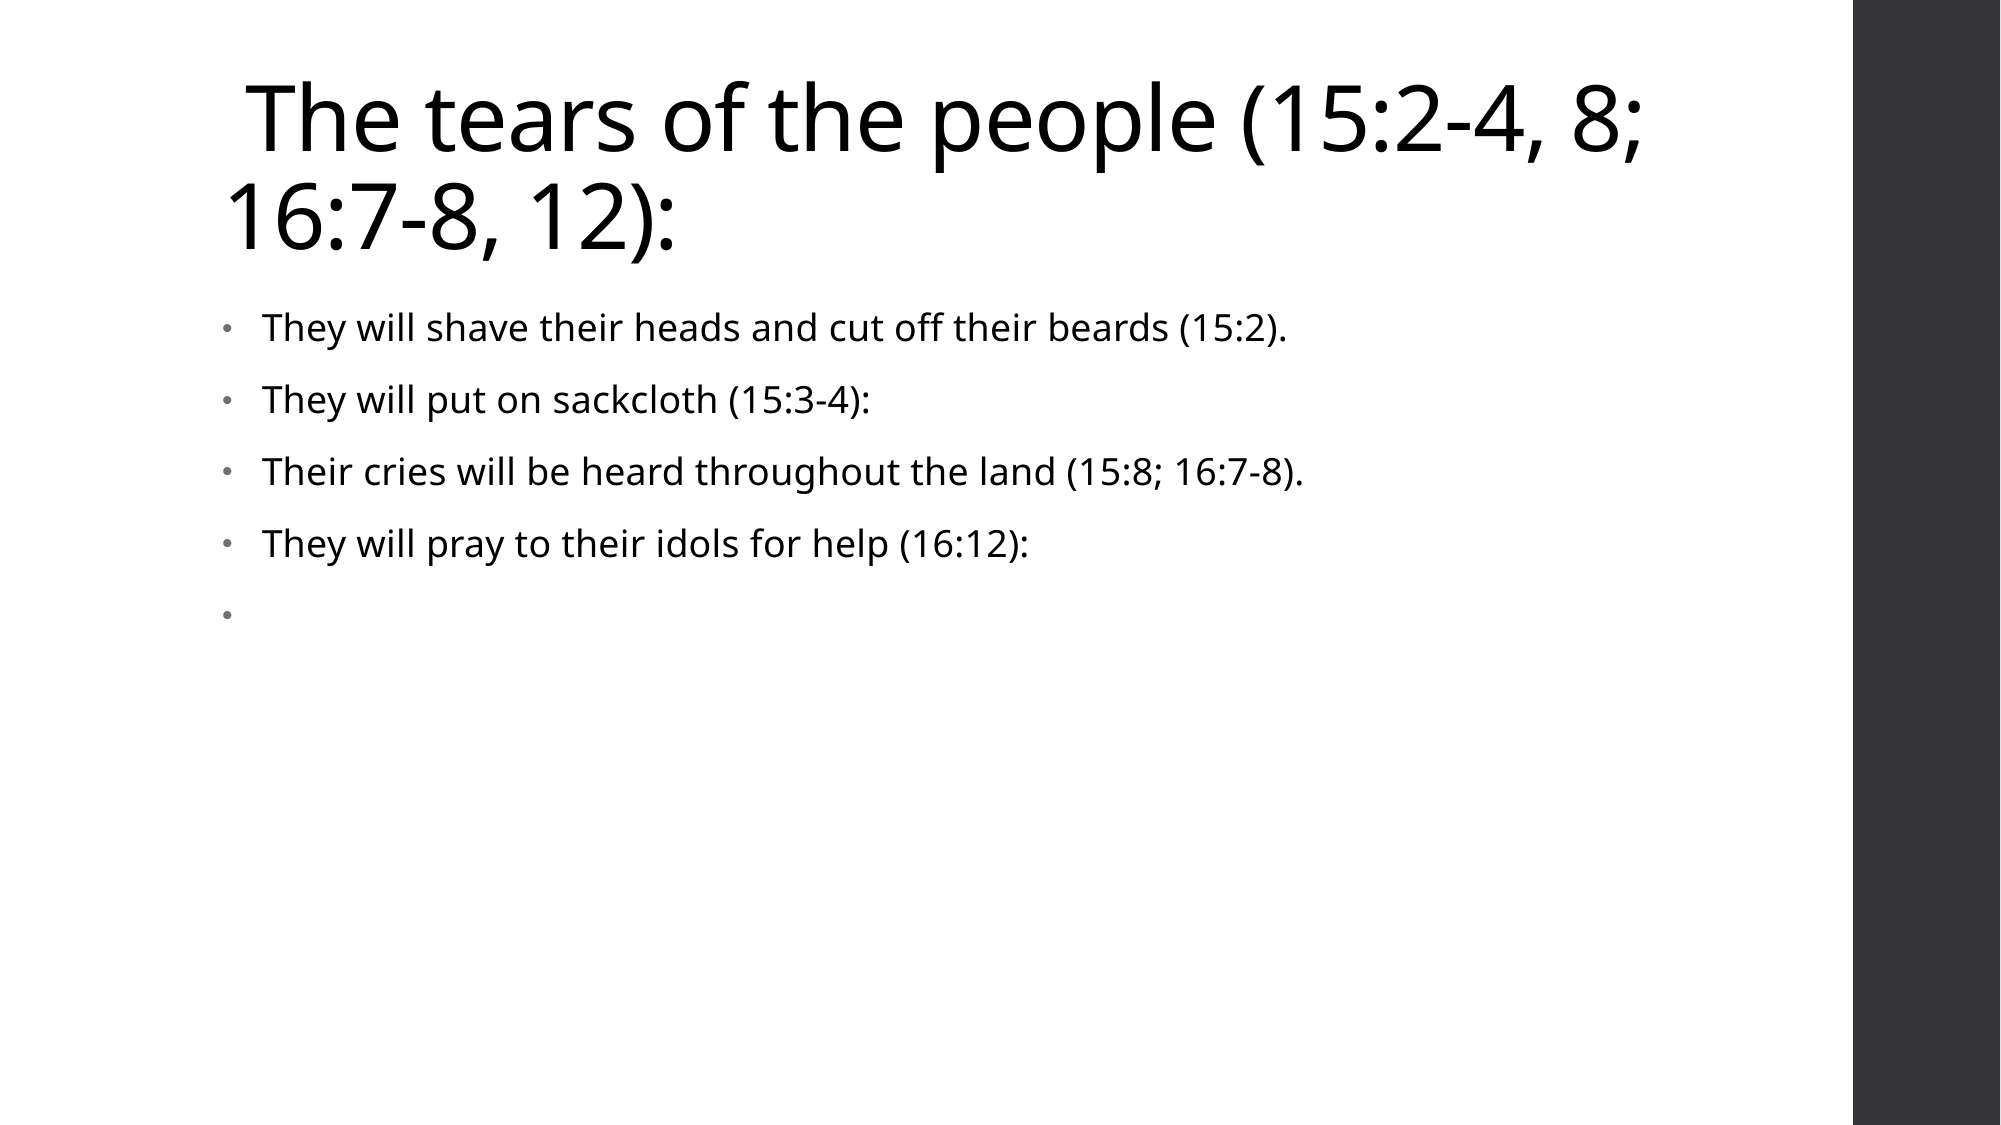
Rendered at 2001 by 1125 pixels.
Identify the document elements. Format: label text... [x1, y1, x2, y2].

list They will shave their heads and cut off their beards (15:2). They will put on sackcloth (15:3-4): Their cries will be heard throughout the land (15:8; 16:7-8). They will pray to their idols for help (16:12): [206, 299, 1617, 1014]
title The tears of the people (15:2-4, 8; 16:7-8, 12): [206, 60, 1797, 278]
